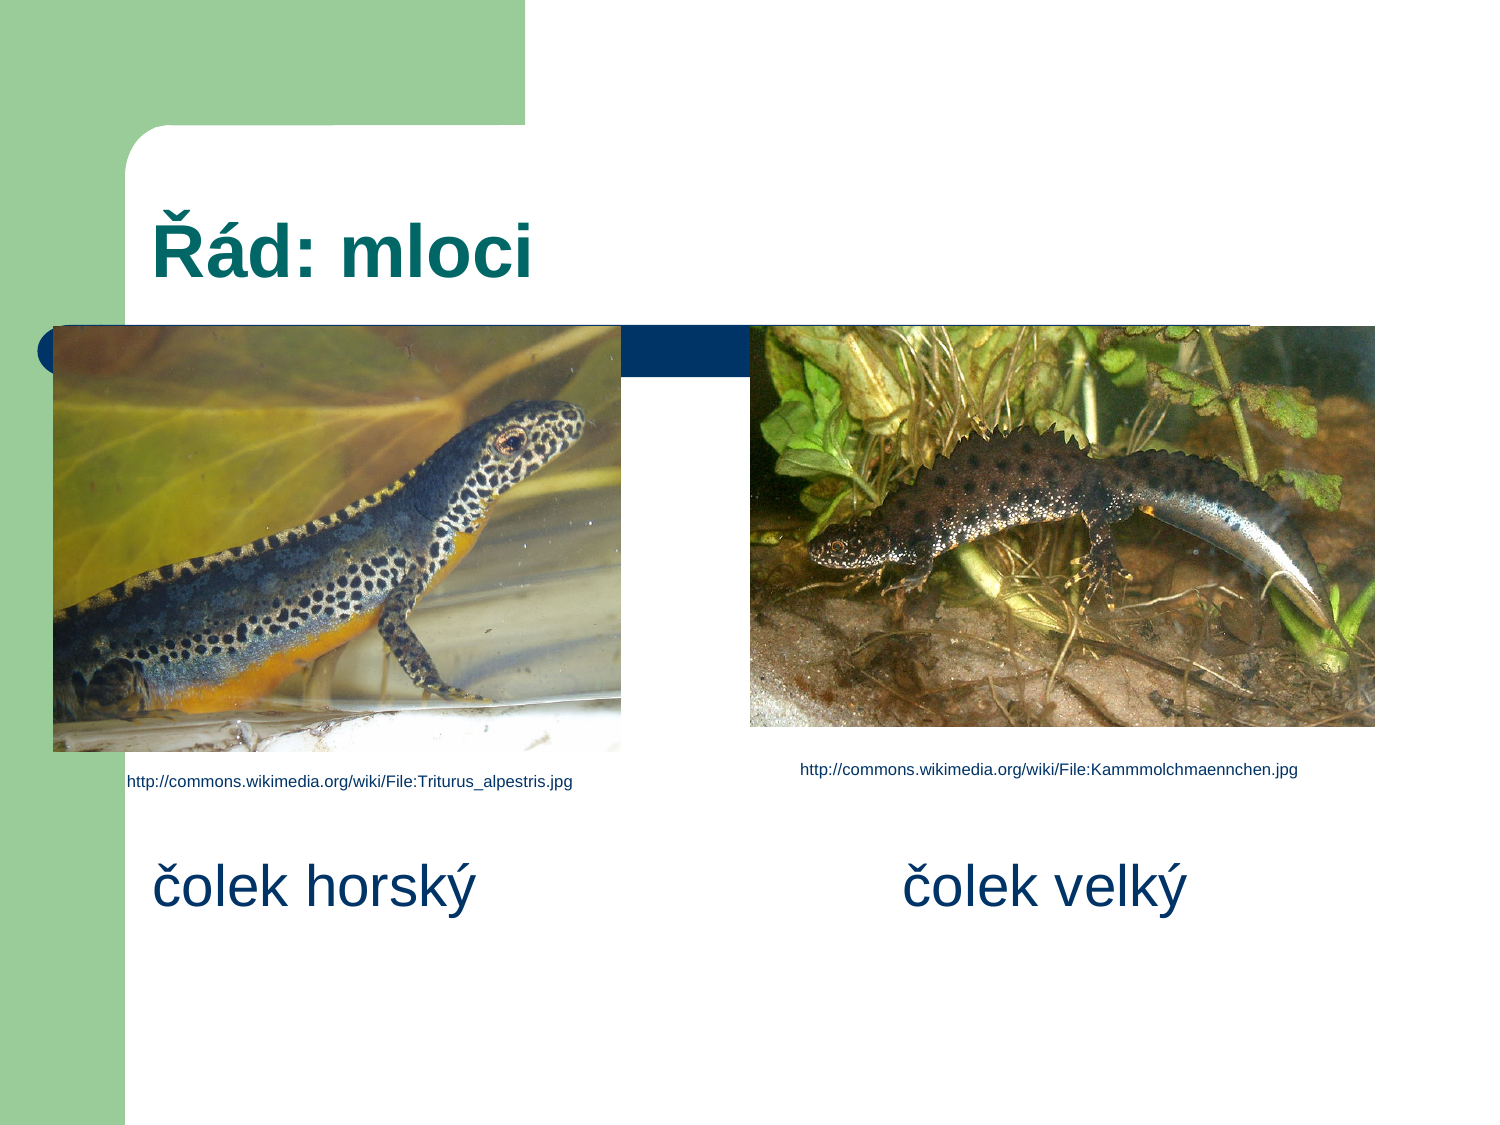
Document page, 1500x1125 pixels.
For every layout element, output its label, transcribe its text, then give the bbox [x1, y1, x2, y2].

text_box http://commons.wikimedia.org/wiki/File:Triturus_alpestris.jpg [112, 763, 597, 799]
text_box http://commons.wikimedia.org/wiki/File:Kammmolchmaennchen.jpg [785, 751, 1341, 787]
title Řád: mloci [136, 136, 1414, 301]
picture [53, 326, 621, 752]
list čolek horský čolek velký [137, 846, 1400, 999]
picture [750, 326, 1375, 727]
